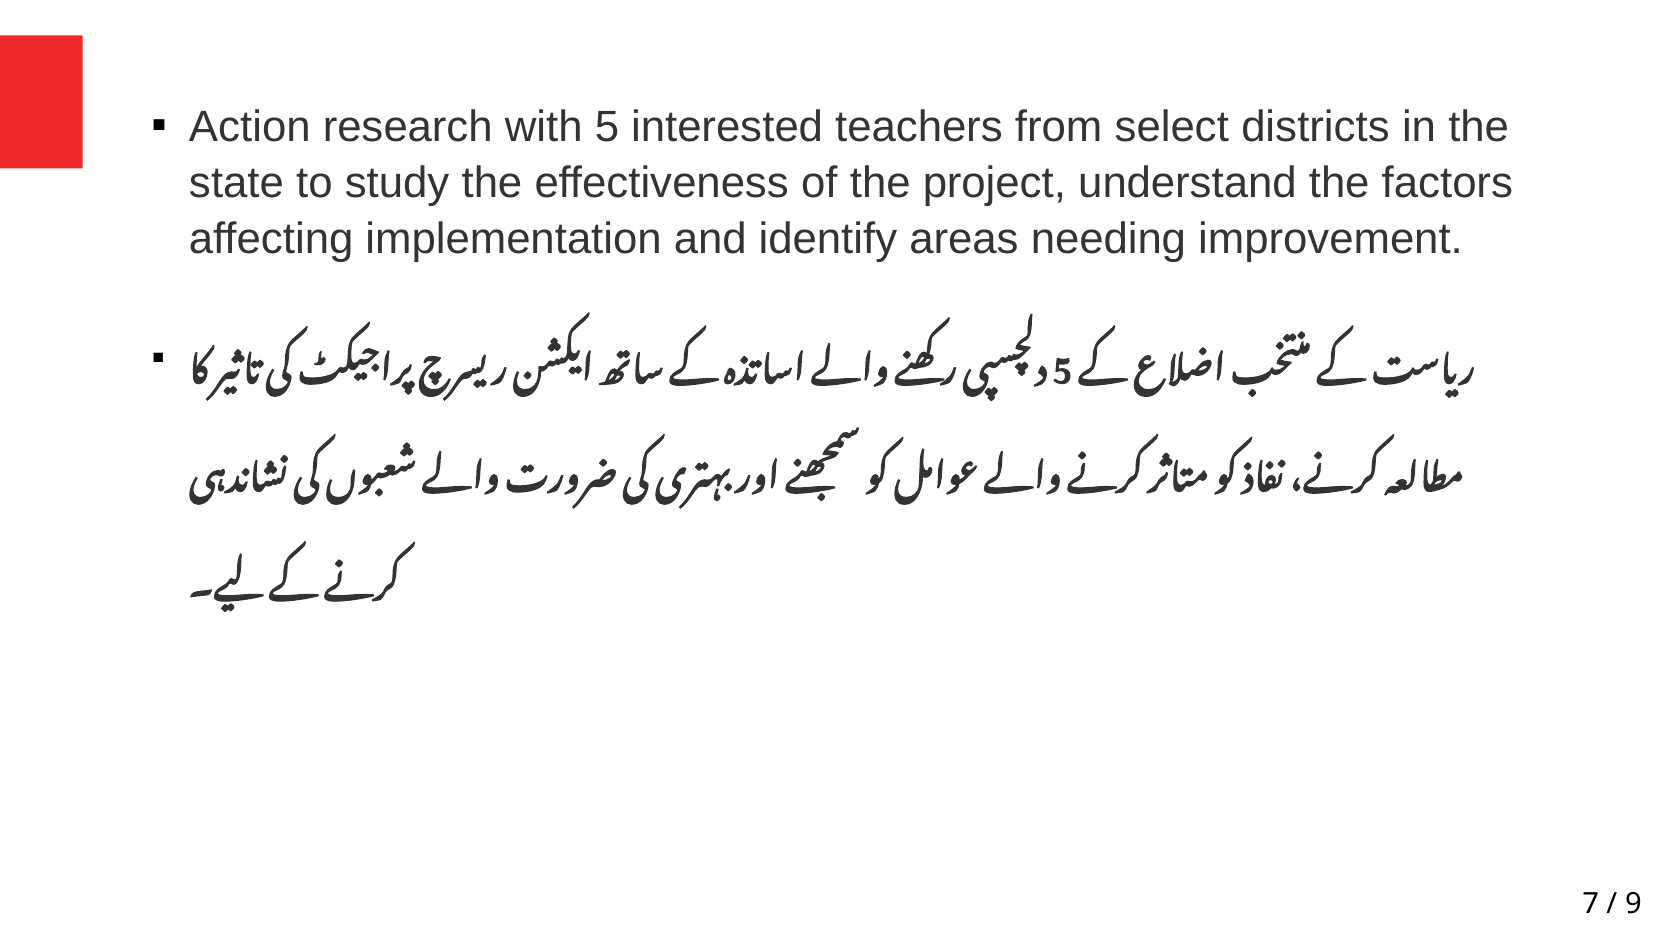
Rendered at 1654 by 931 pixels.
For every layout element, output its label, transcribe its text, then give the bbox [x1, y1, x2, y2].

list Action research with 5 interested teachers from select districts in the state to study the effectiveness of the project, understand the factors affecting implementation and identify areas needing improvement. ریاست کے منتخب اضلاع کے 5 دلچسپی رکھنے والے اساتذہ کے ساتھ ایکشن ریسرچ پراجیکٹ کی تاثیر کا مطالعہ کرنے، نفاذ کو متاثر کرنے والے عوامل کو سمجھنے اور بہتری کی ضرورت والے شعبوں کی نشاندہی کرنے کے لیے۔ [153, 94, 1536, 806]
